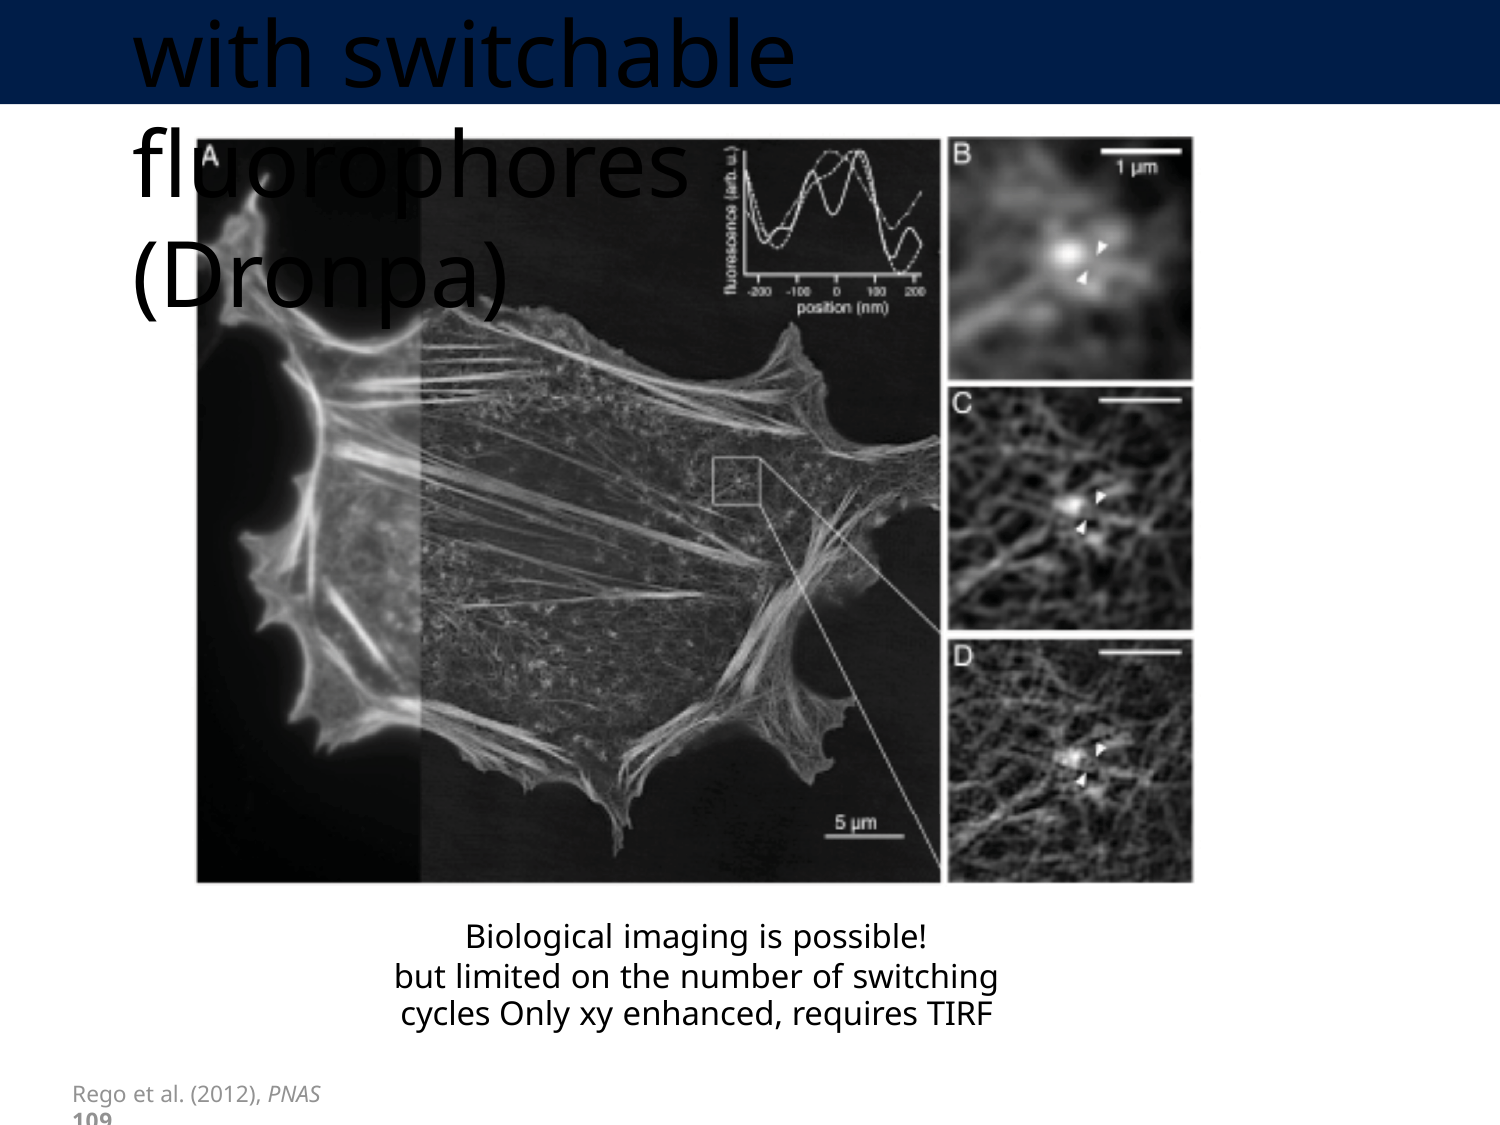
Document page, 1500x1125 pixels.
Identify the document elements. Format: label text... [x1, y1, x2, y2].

text_box Biological imaging is possible! but limited on the number of switching cycles Only xy enhanced, requires TIRF [387, 915, 1006, 1033]
text_box [880, 0, 1500, 105]
text_box Rego et al. (2012), PNAS 109 [70, 1080, 342, 1108]
title Non linear SIM with switchable fluorophores (Dronpa) [0, 0, 880, 328]
picture [191, 133, 1201, 887]
